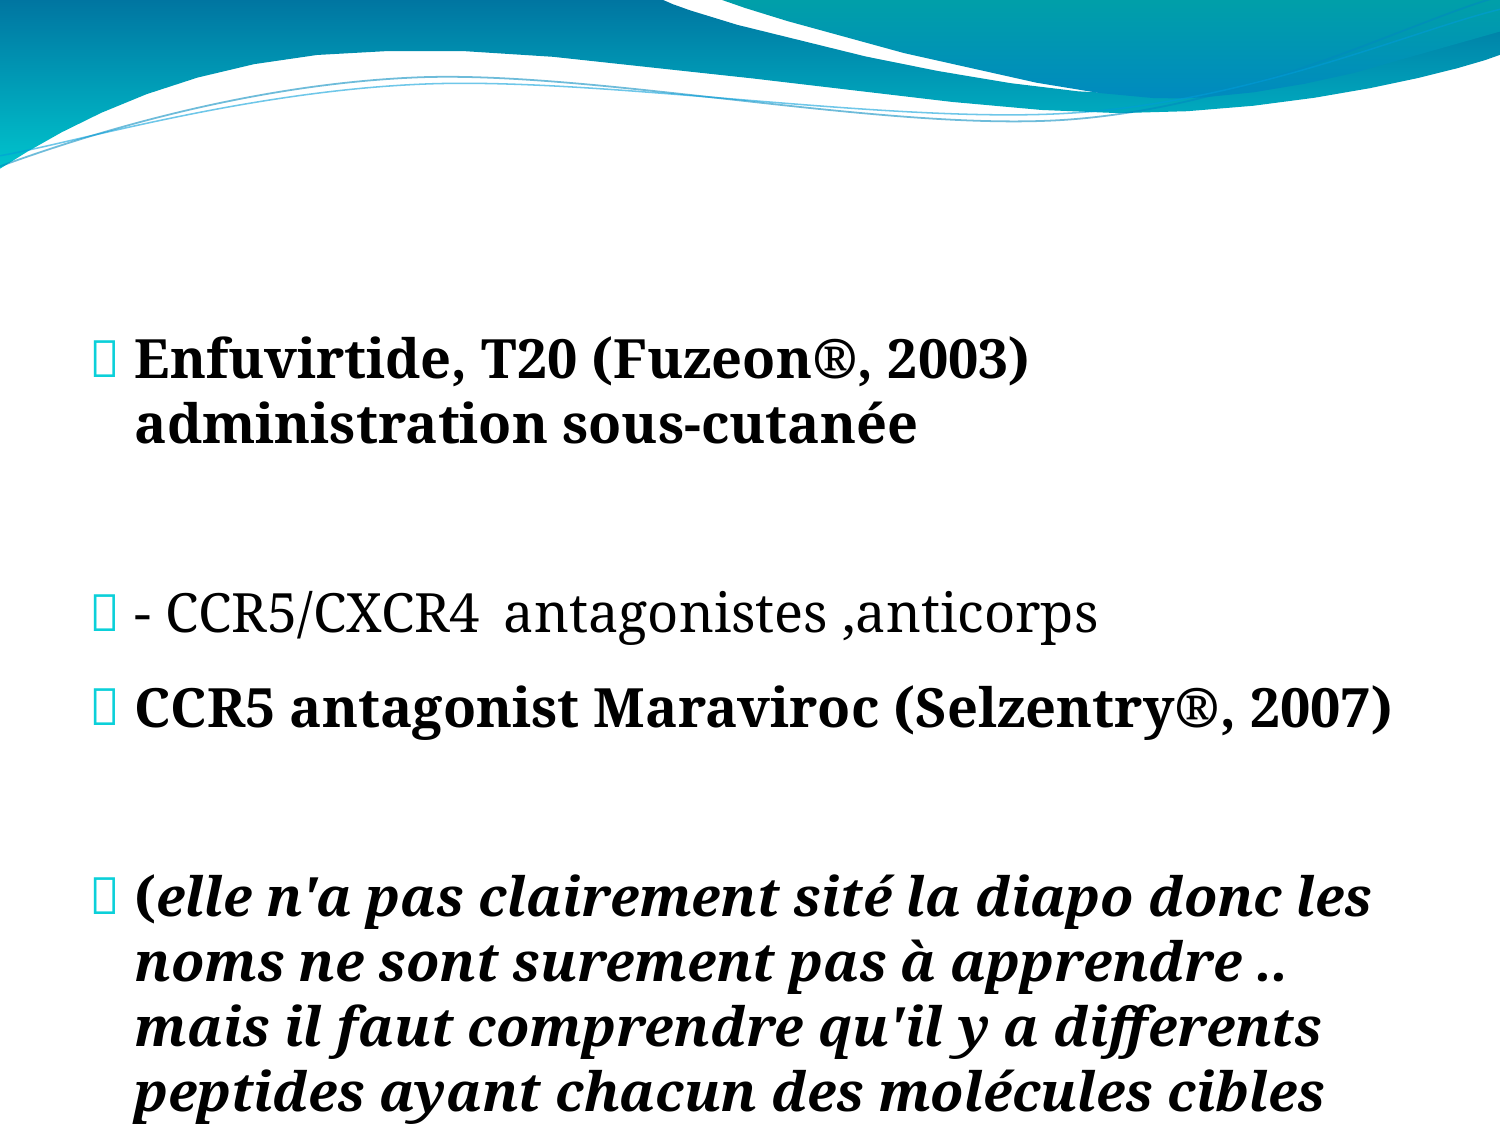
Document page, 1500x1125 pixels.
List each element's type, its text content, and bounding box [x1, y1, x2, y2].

list Enfuvirtide, T20 (Fuzeon®, 2003) administration sous-cutanée - CCR5/CXCR4 antagonistes ,anticorps CCR5 antagonist Maraviroc (Selzentry®, 2007) (elle n'a pas clairement sité la diapo donc les noms ne sont surement pas à apprendre .. mais il faut comprendre qu'il y a differents peptides ayant chacun des molécules cibles spécifiques sur lesquels ils vont agir pour inhiber la fusion.) ->diapo 39 [75, 317, 1425, 1038]
title [75, 115, 1425, 303]
